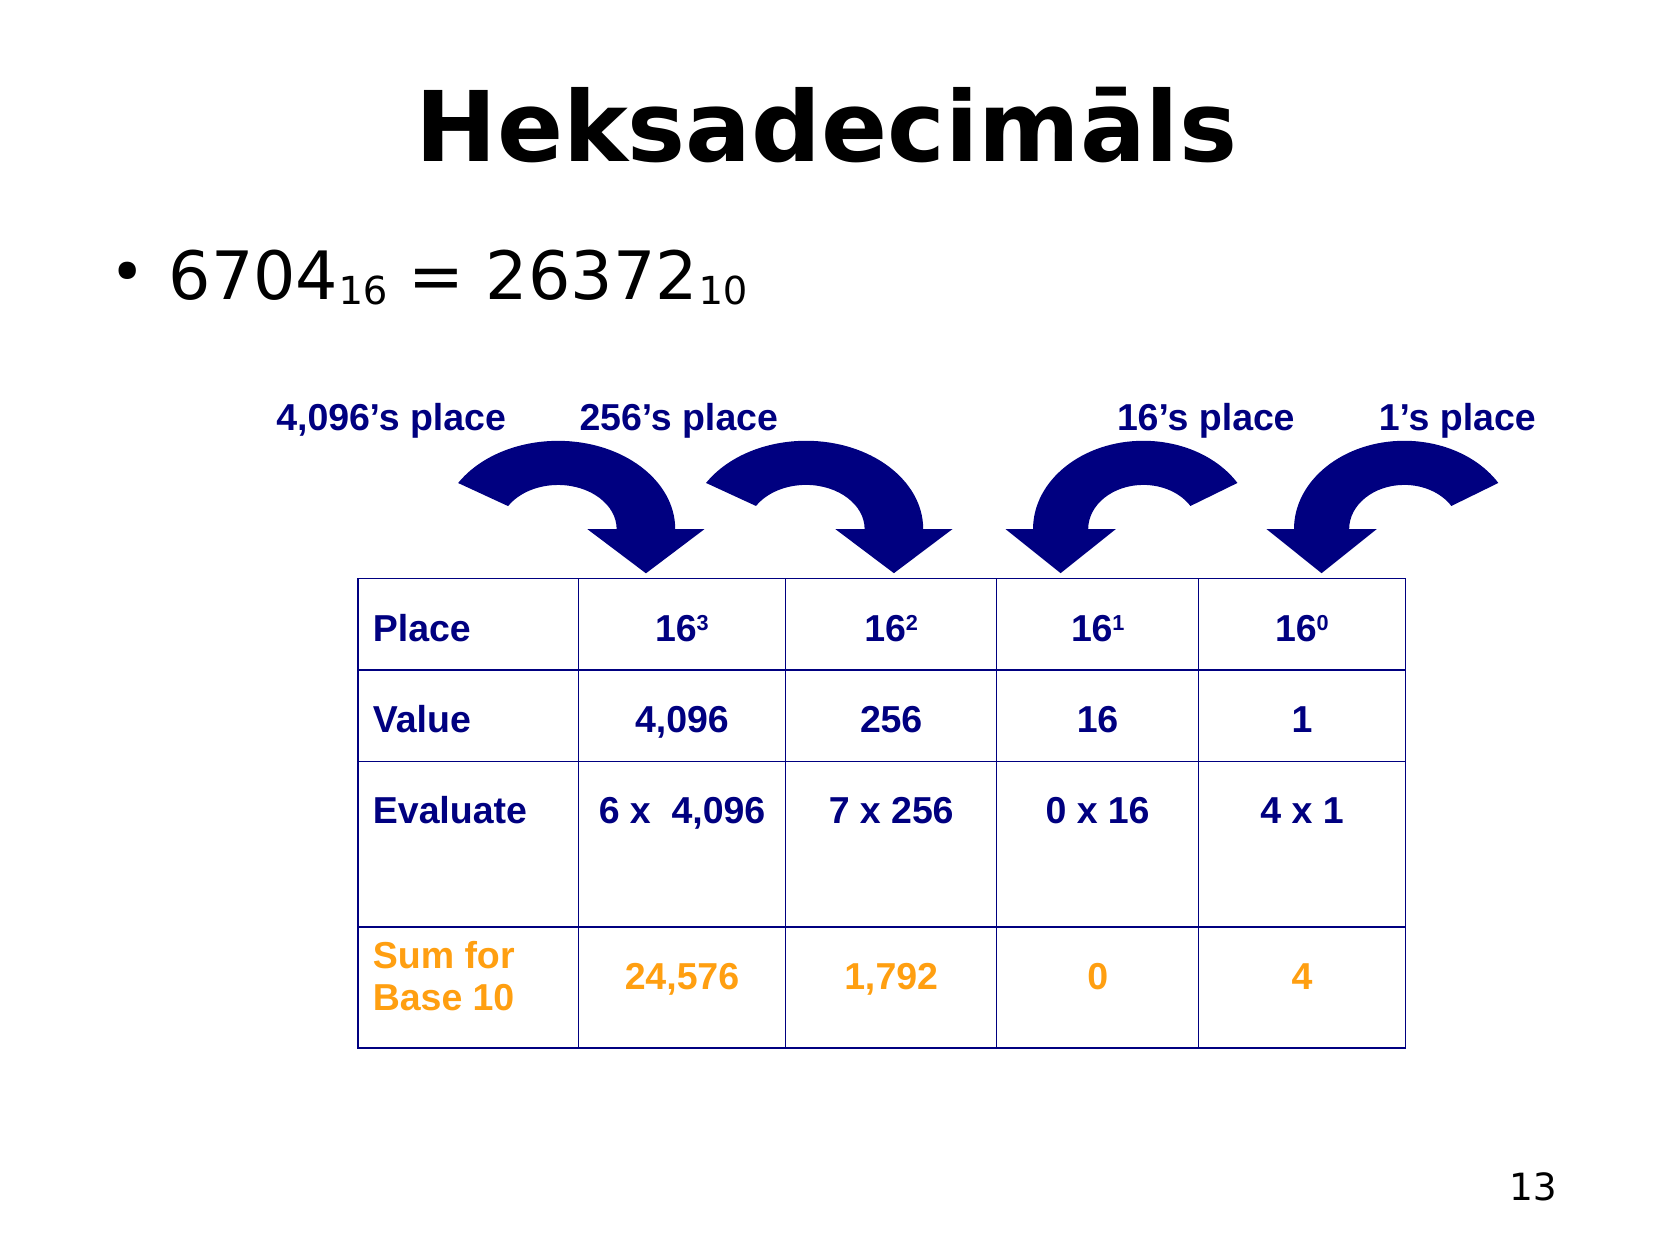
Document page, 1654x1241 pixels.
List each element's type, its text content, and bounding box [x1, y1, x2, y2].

table_cell 256 [786, 671, 996, 761]
table_cell 0 [997, 928, 1198, 1047]
text_box [1266, 446, 1499, 574]
title Heksadecimāls [82, 49, 1571, 195]
text_box [458, 447, 705, 574]
table_header 160 [1199, 579, 1405, 669]
table_cell Evaluate [359, 762, 578, 926]
text_box [1005, 447, 1238, 574]
table_cell 0 x 16 [997, 762, 1198, 926]
text_box 16’s place [1102, 385, 1337, 447]
list 670416 = 2637210 [82, 225, 1538, 1186]
table_cell 4 x 1 [1199, 762, 1405, 926]
table_header 163 [579, 579, 785, 669]
table_cell 24,576 [579, 928, 785, 1047]
text_box 4,096’s place [261, 385, 564, 447]
table_cell 4 [1199, 928, 1405, 1047]
table_header 161 [997, 579, 1198, 669]
text_box [706, 444, 953, 574]
table_cell 7 x 256 [786, 762, 996, 926]
table_header 162 [786, 579, 996, 669]
table_header Place [359, 579, 578, 669]
text_box 1’s place [1364, 385, 1599, 447]
table_cell 1,792 [786, 928, 996, 1047]
table_cell 1 [1199, 671, 1405, 761]
table_cell Sum for Base 10 [359, 928, 578, 1047]
table_cell 4,096 [579, 671, 785, 761]
text_box 256’s place [564, 385, 841, 447]
table_cell 6 x 4,096 [579, 762, 785, 926]
table_cell 16 [997, 671, 1198, 761]
table_cell Value [359, 671, 578, 761]
